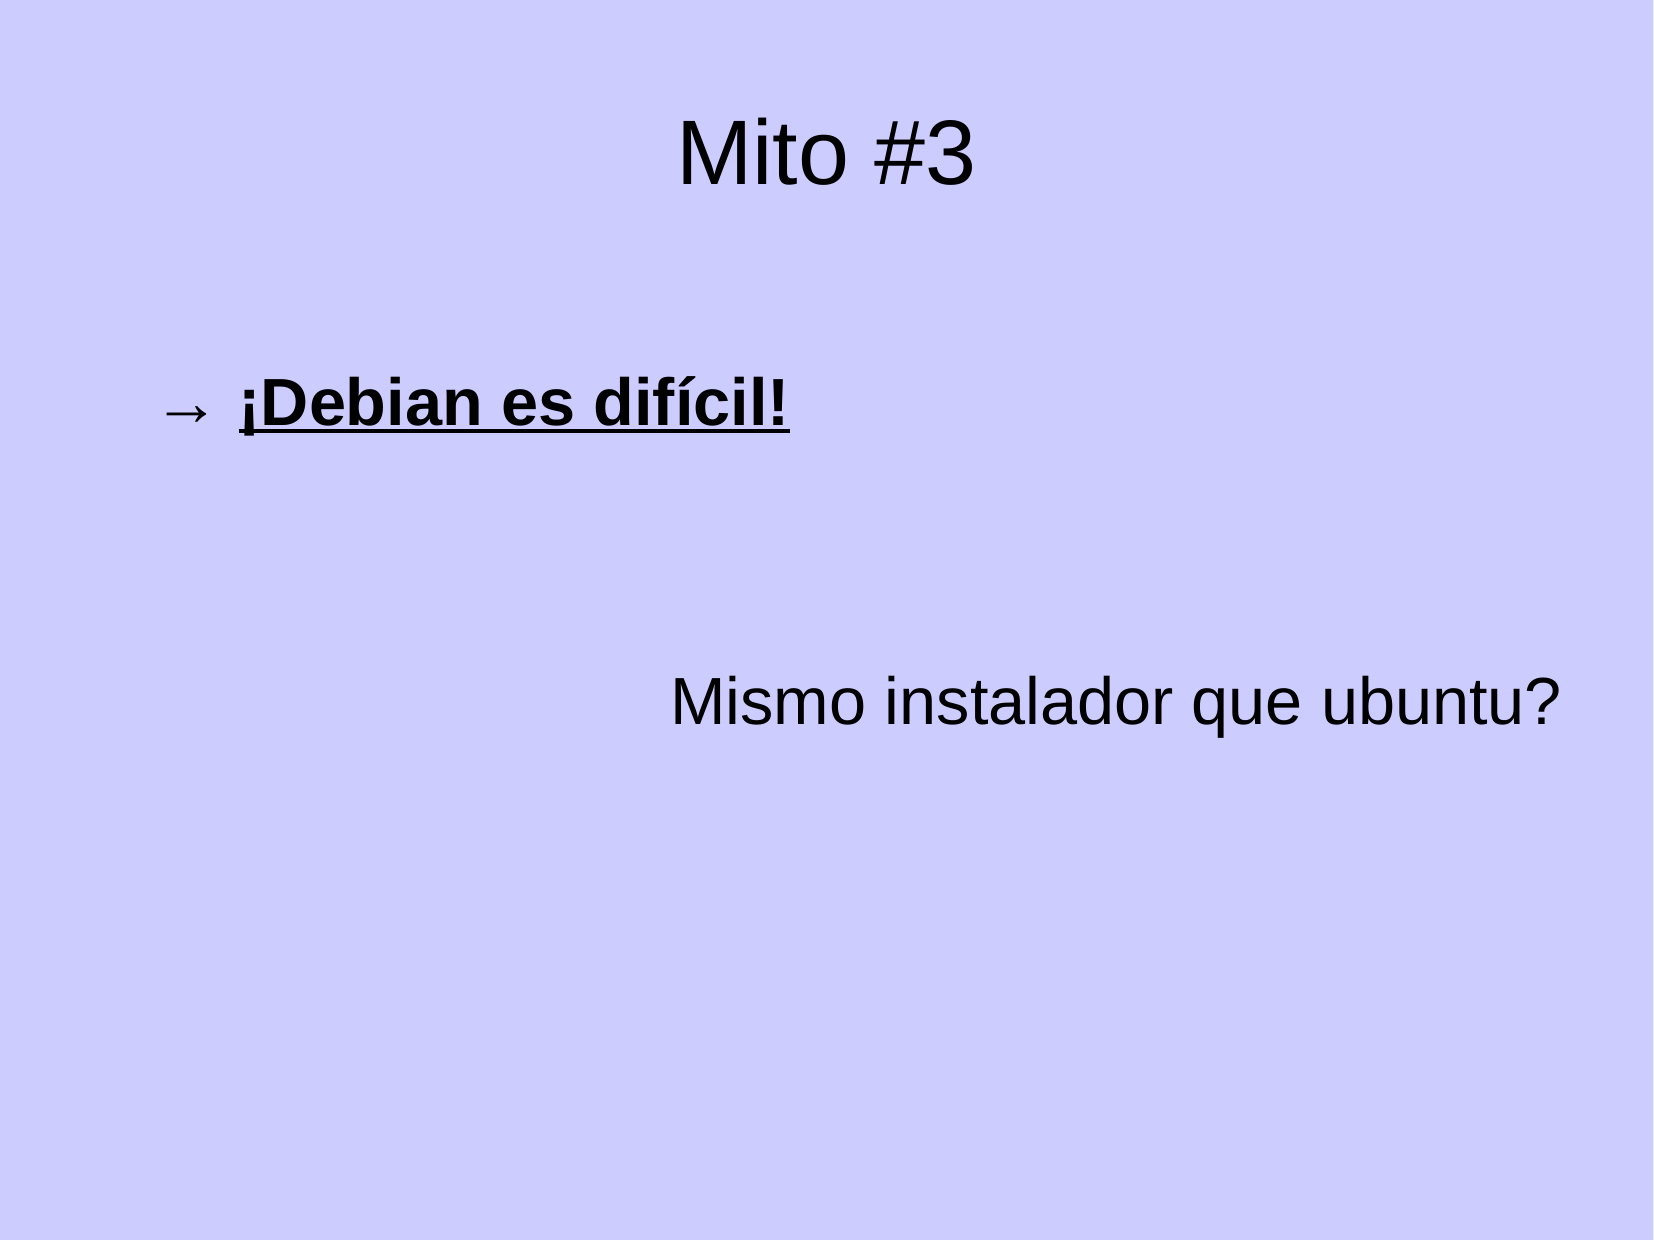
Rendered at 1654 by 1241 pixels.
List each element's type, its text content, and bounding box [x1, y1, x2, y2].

list → ¡Debian es difícil! Mismo instalador que ubuntu? [82, 290, 1571, 1010]
title Mito #3 [82, 49, 1571, 257]
